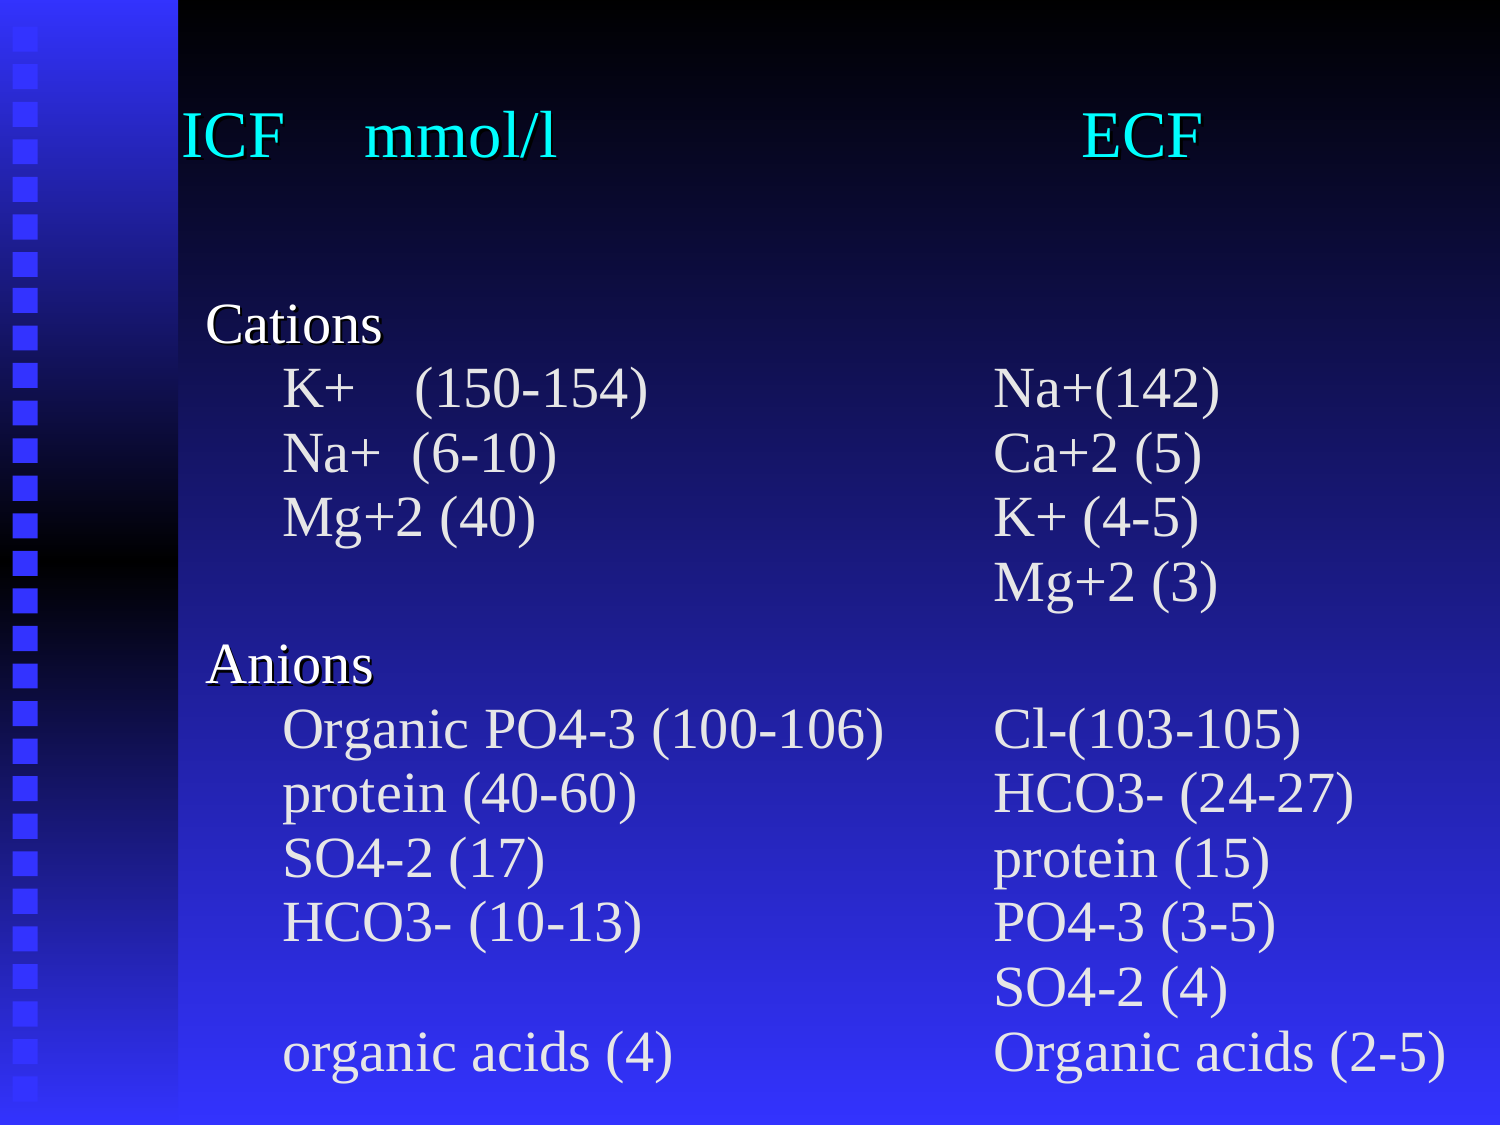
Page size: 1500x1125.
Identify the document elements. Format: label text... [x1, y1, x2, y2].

list Cations K+ (150-154) Na+(142) Na+ (6-10) Ca+2 (5) Mg+2 (40) K+ (4-5) Mg+2 (3) Anions Organic PO4-3 (100-106) Cl-(103-105) protein (40-60) HCO3- (24-27) SO4-2 (17) protein (15) HCO3- (10-13) PO4-3 (3-5) SO4-2 (4) organic acids (4) Organic acids (2-5) [187, 208, 1463, 1097]
title ICF mmol/l ECF [181, 39, 1457, 227]
